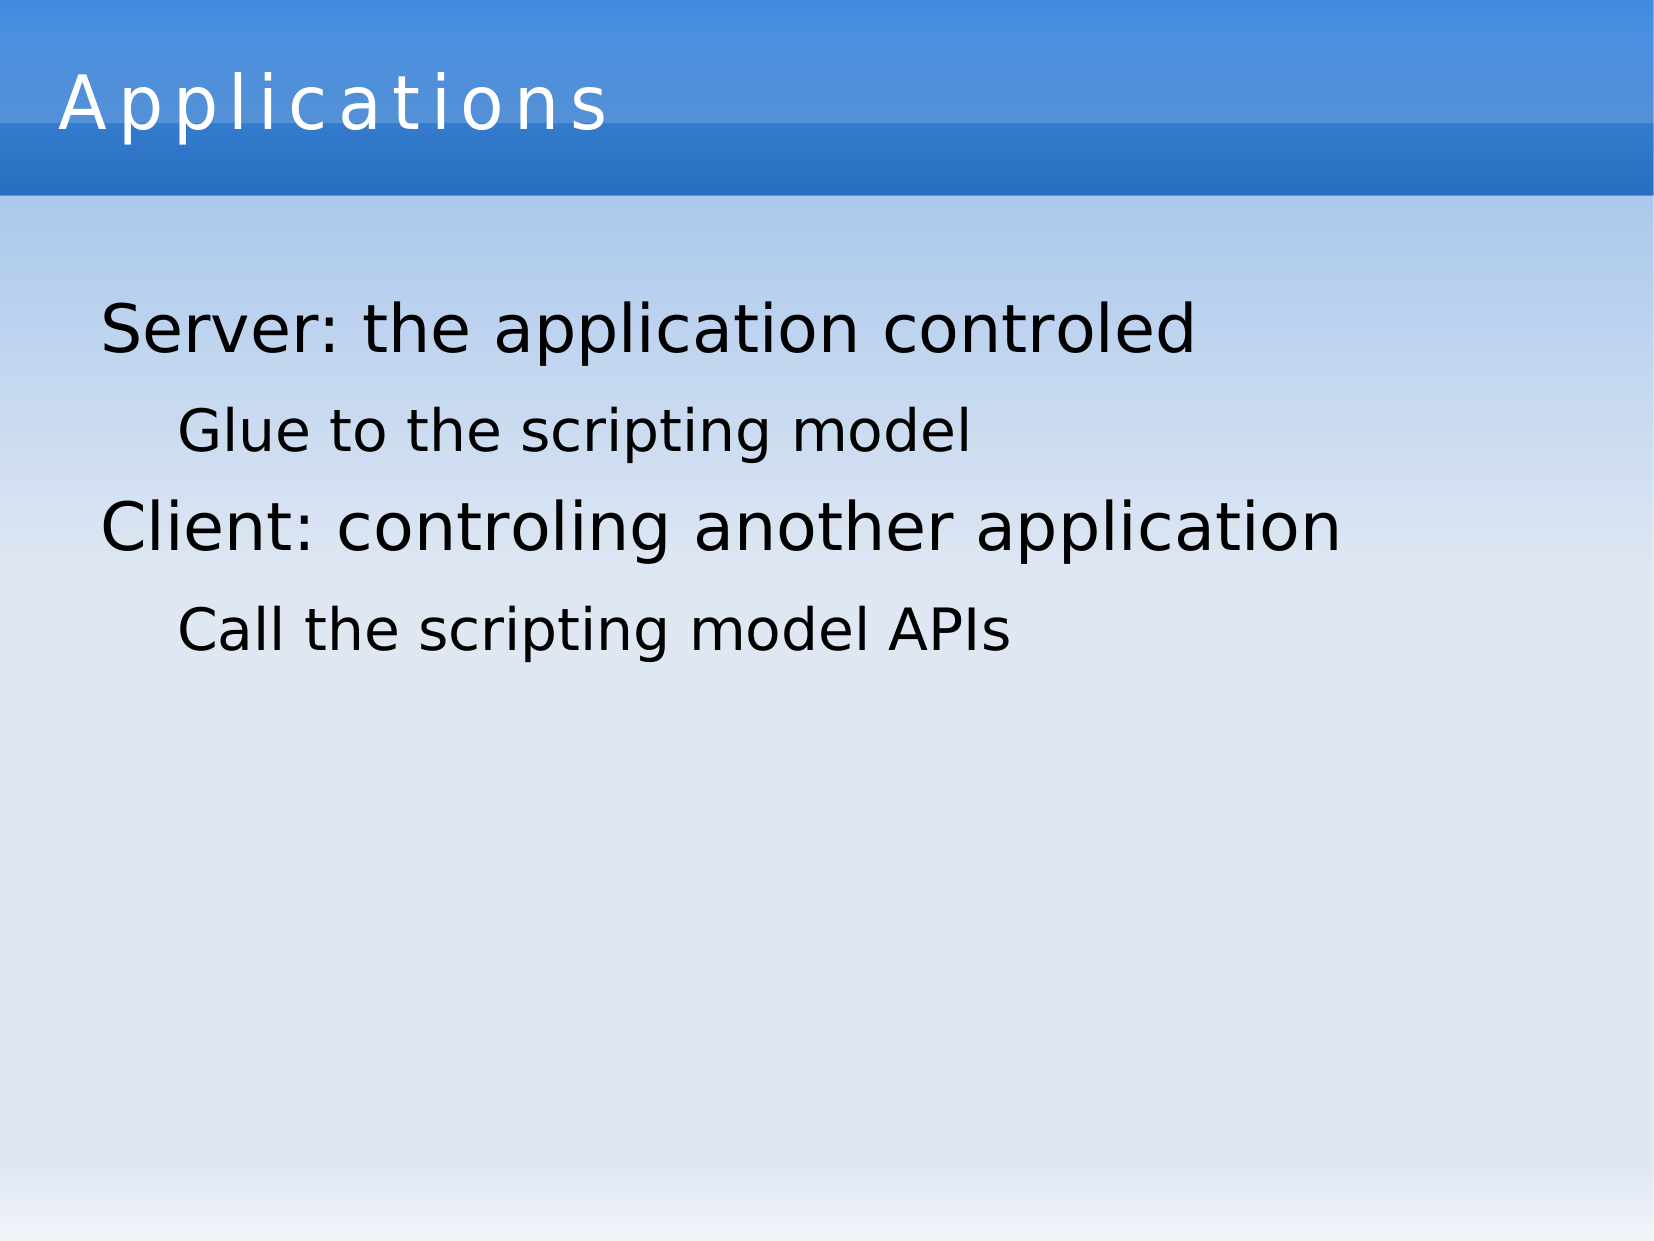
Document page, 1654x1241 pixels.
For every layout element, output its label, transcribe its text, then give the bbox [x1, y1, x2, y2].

list Server: the application controled Glue to the scripting model Client: controling another application Call the scripting model APIs [82, 290, 1571, 1109]
picture [0, 0, 1654, 1241]
title Applications [59, 29, 1270, 178]
